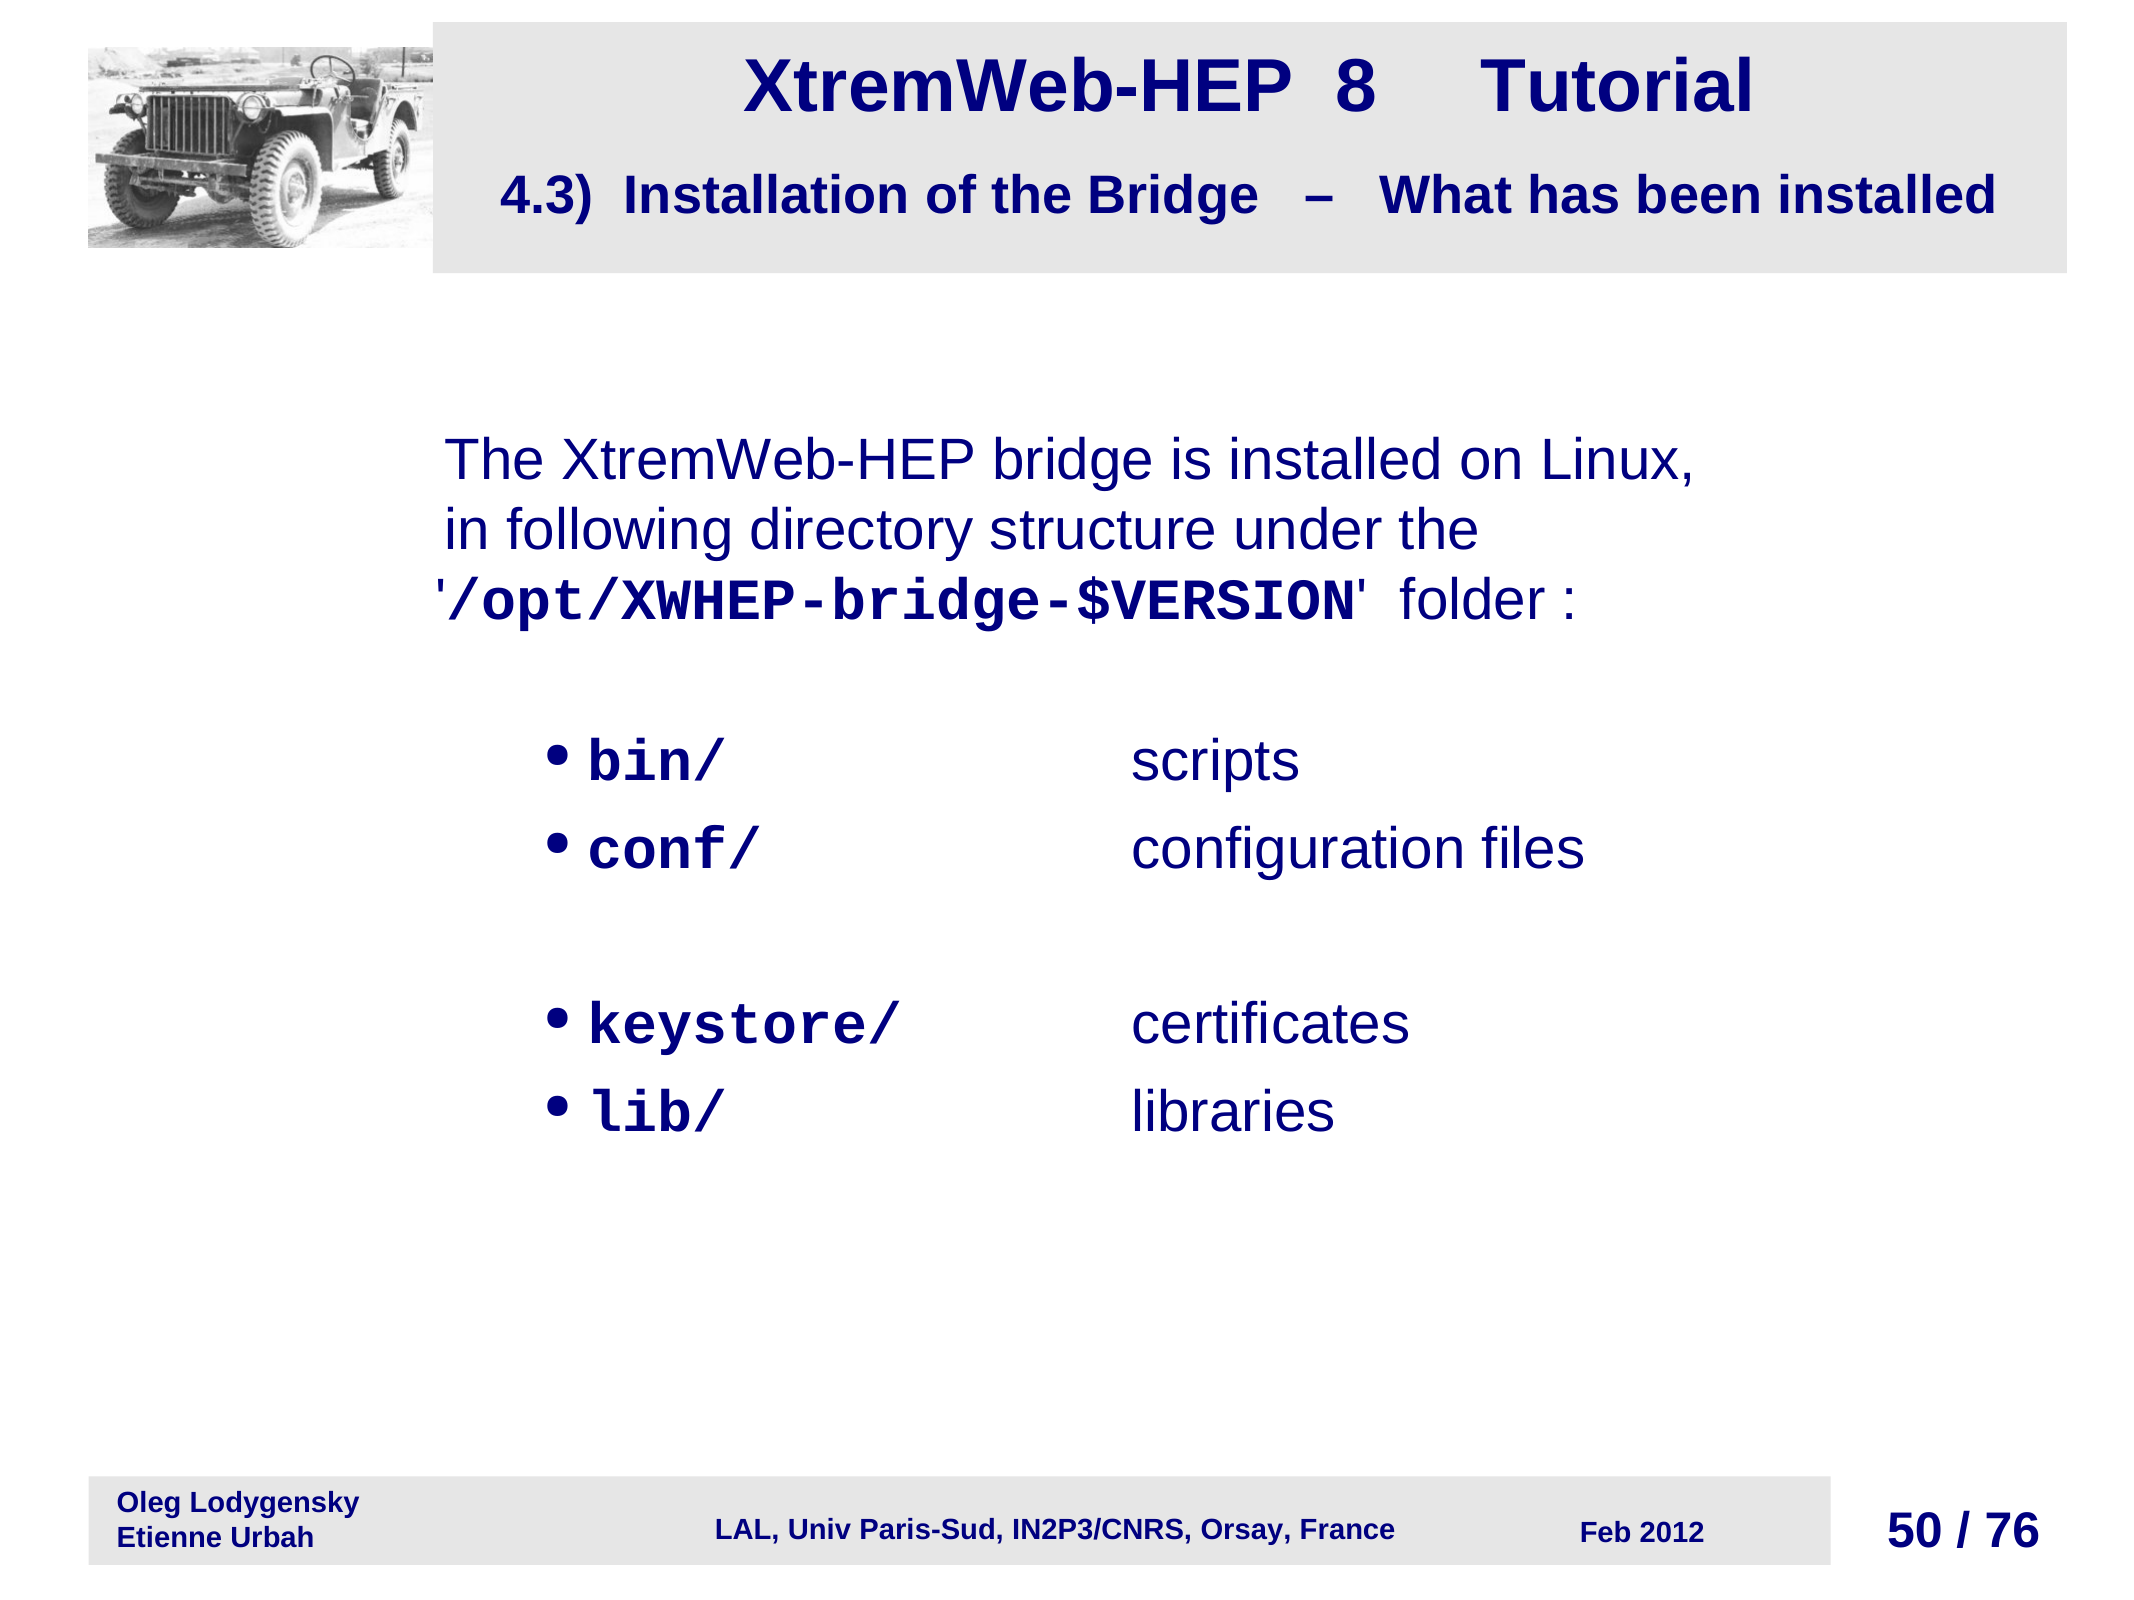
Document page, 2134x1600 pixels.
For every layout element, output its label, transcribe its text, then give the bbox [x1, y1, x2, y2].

text_box bin/ conf/ keystore/ lib/ [534, 650, 913, 1144]
text_box The XtremWeb-HEP bridge is installed on Linux, in following directory structure under the '/opt/XWHEP-bridge-$VERSION' folder : [435, 420, 1743, 650]
text_box scripts configuration files certificates libraries [1122, 634, 1876, 1095]
title 4.3) Installation of the Bridge – What has been installed [442, 118, 2067, 266]
picture [88, 47, 433, 248]
